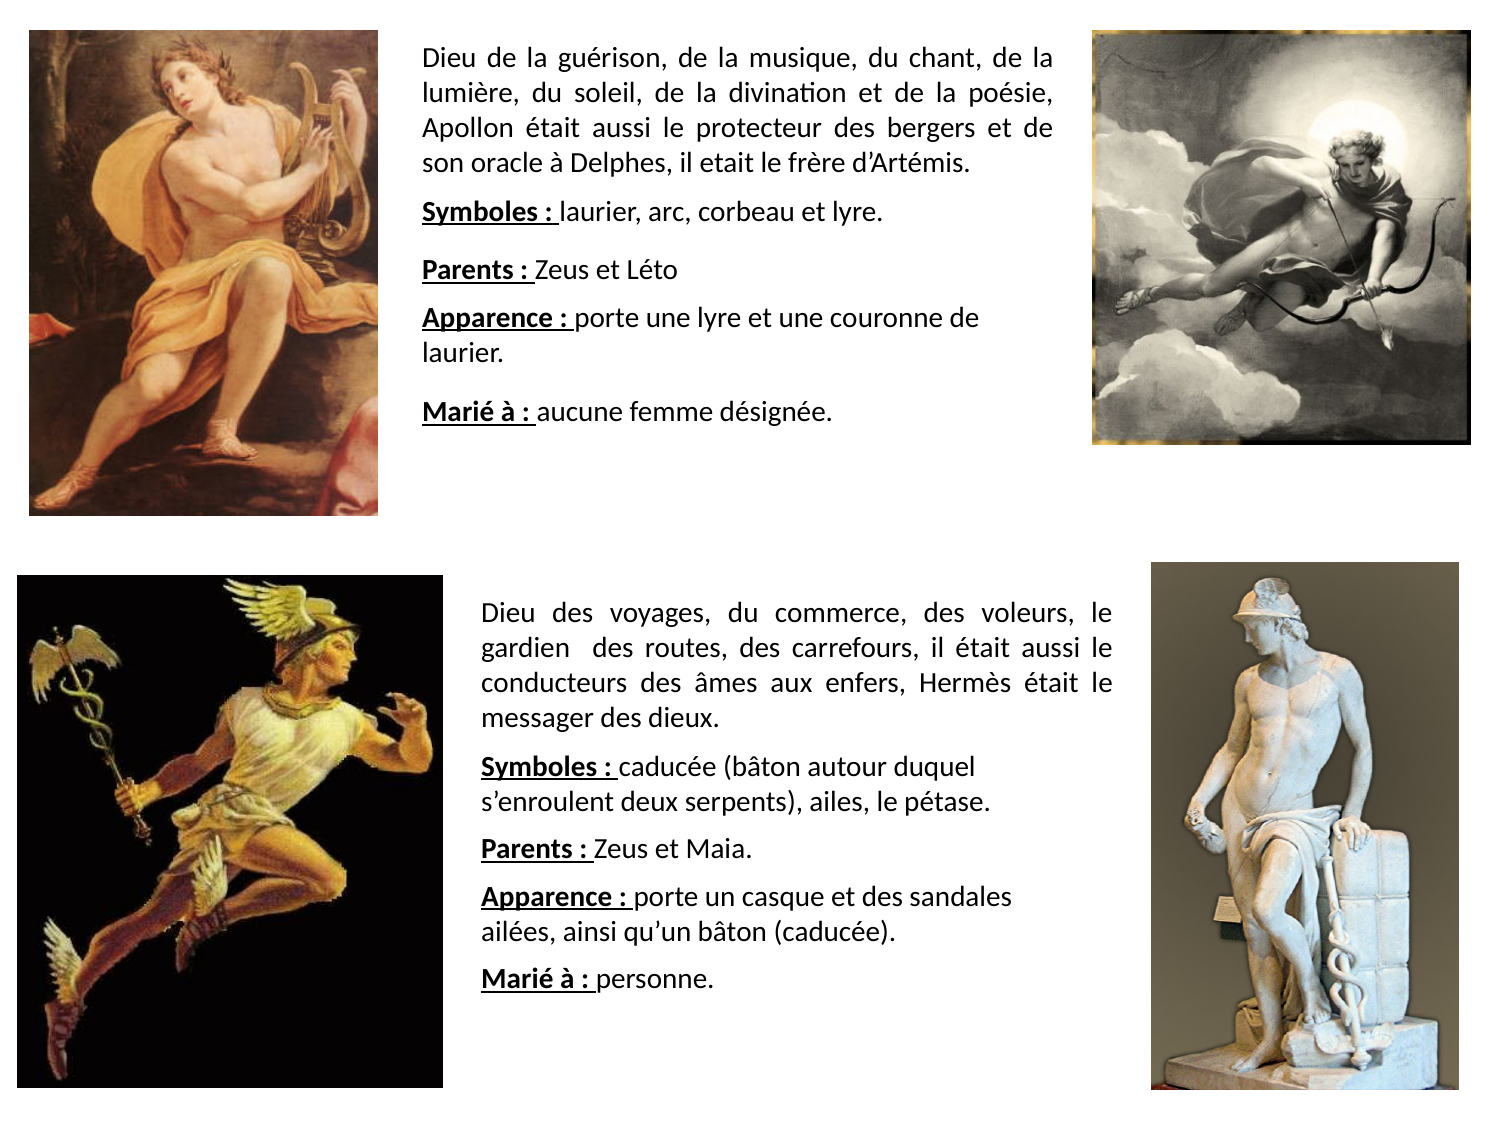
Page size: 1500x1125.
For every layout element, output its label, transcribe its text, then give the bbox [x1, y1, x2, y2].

picture [29, 30, 378, 516]
picture [1151, 562, 1459, 1090]
text_box Marié à : personne. [466, 952, 987, 1003]
text_box Marié à : aucune femme désignée. [407, 385, 1069, 436]
text_box Dieu de la guérison, de la musique, du chant, de la lumière, du soleil, de la divination et de la poésie, Apollon était aussi le protecteur des bergers et de son oracle à Delphes, il etait le frère d’Artémis. [407, 30, 1069, 186]
picture [17, 575, 443, 1088]
picture [1092, 30, 1471, 445]
text_box Apparence : porte un casque et des sandales ailées, ainsi qu’un bâton (caducée). [466, 869, 1034, 955]
text_box Parents : Zeus et Maia. [466, 822, 1046, 873]
text_box Parents : Zeus et Léto [407, 243, 987, 290]
text_box Symboles : caducée (bâton autour duquel s’enroulent deux serpents), ailes, le pétase. [466, 739, 1069, 825]
text_box Apparence : porte une lyre et une couronne de laurier. [407, 290, 1034, 376]
text_box Symboles : laurier, arc, corbeau et lyre. [407, 184, 1046, 235]
text_box Dieu des voyages, du commerce, des voleurs, le gardien des routes, des carrefours, il était aussi le conducteurs des âmes aux enfers, Hermès était le messager des dieux. [466, 586, 1128, 741]
